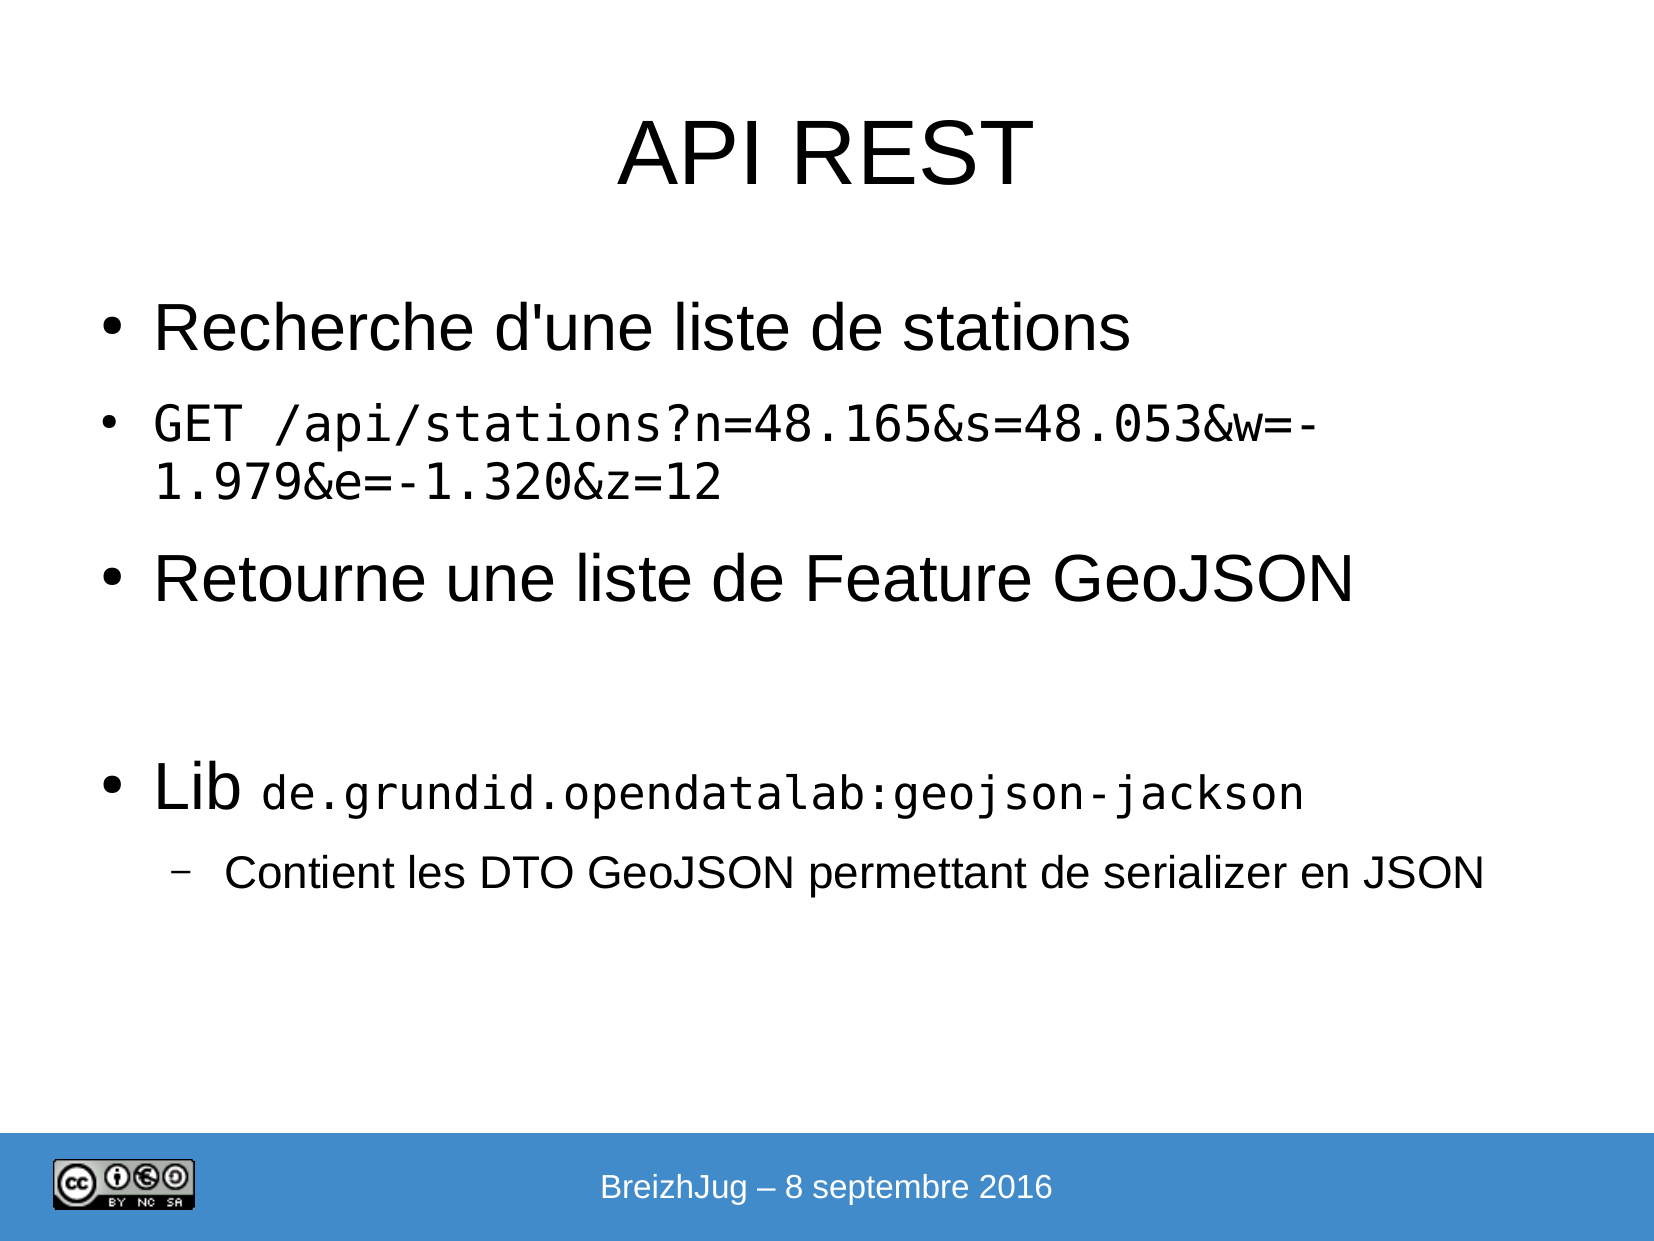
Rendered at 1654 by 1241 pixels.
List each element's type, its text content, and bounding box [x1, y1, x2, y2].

list Recherche d'une liste de stations GET /api/stations?n=48.165&s=48.053&w=-1.979&e=-1.320&z=12 Retourne une liste de Feature GeoJSON Lib de.grundid.opendatalab:geojson-jackson Contient les DTO GeoJSON permettant de serializer en JSON [82, 290, 1571, 1010]
picture [53, 1159, 195, 1210]
title API REST [82, 49, 1571, 257]
